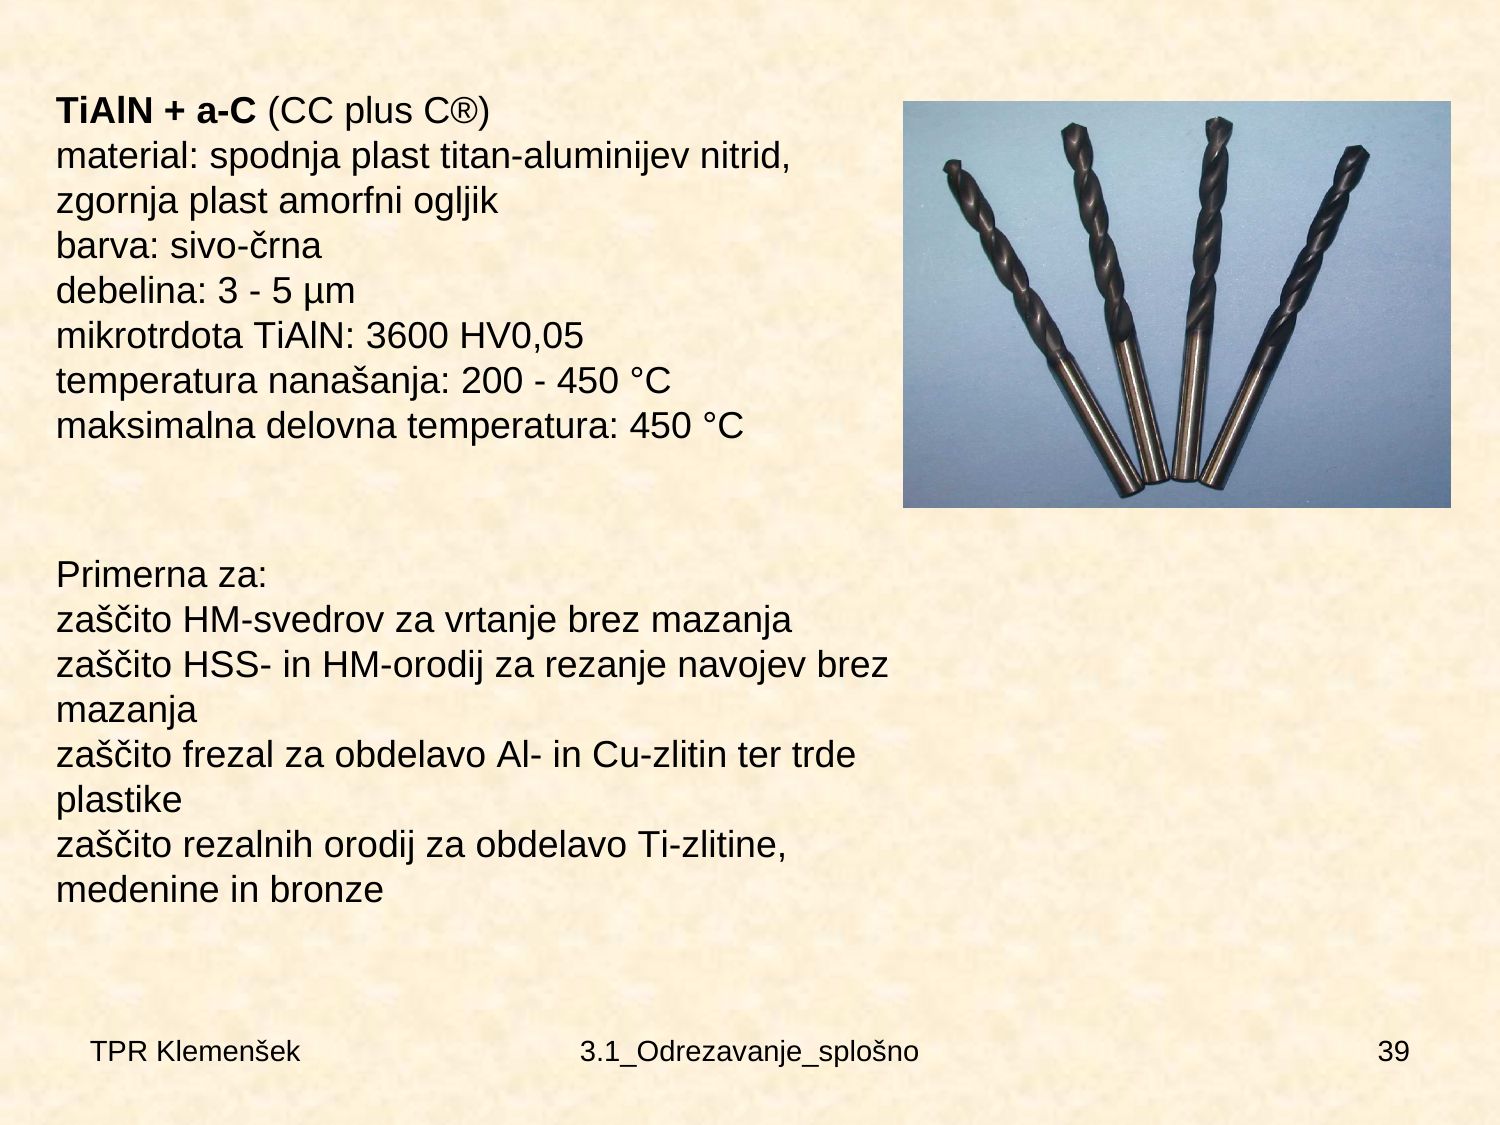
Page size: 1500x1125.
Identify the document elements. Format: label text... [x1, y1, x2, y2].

text_box <number> [1074, 1024, 1426, 1103]
text_box Primerna za: zaščito HM-svedrov za vrtanje brez mazanja zaščito HSS- in HM-orodij za rezanje navojev brez mazanja zaščito frezal za obdelavo Al- in Cu-zlitin ter trde plastike zaščito rezalnih orodij za obdelavo Ti-zlitine, medenine in bronze [41, 542, 940, 963]
text_box TPR Klemenšek [74, 1024, 426, 1103]
text_box TiAlN + a-C (CC plus C®) material: spodnja plast titan-aluminijev nitrid, zgornja plast amorfni ogljik barva: sivo-črna debelina: 3 - 5 µm mikrotrdota TiAlN: 3600 HV0,05 temperatura nanašanja: 200 - 450 °C maksimalna delovna temperatura: 450 °C [41, 78, 857, 522]
text_box 3.1_Odrezavanje_splošno [512, 1024, 988, 1103]
picture [0, 0, 1500, 1125]
